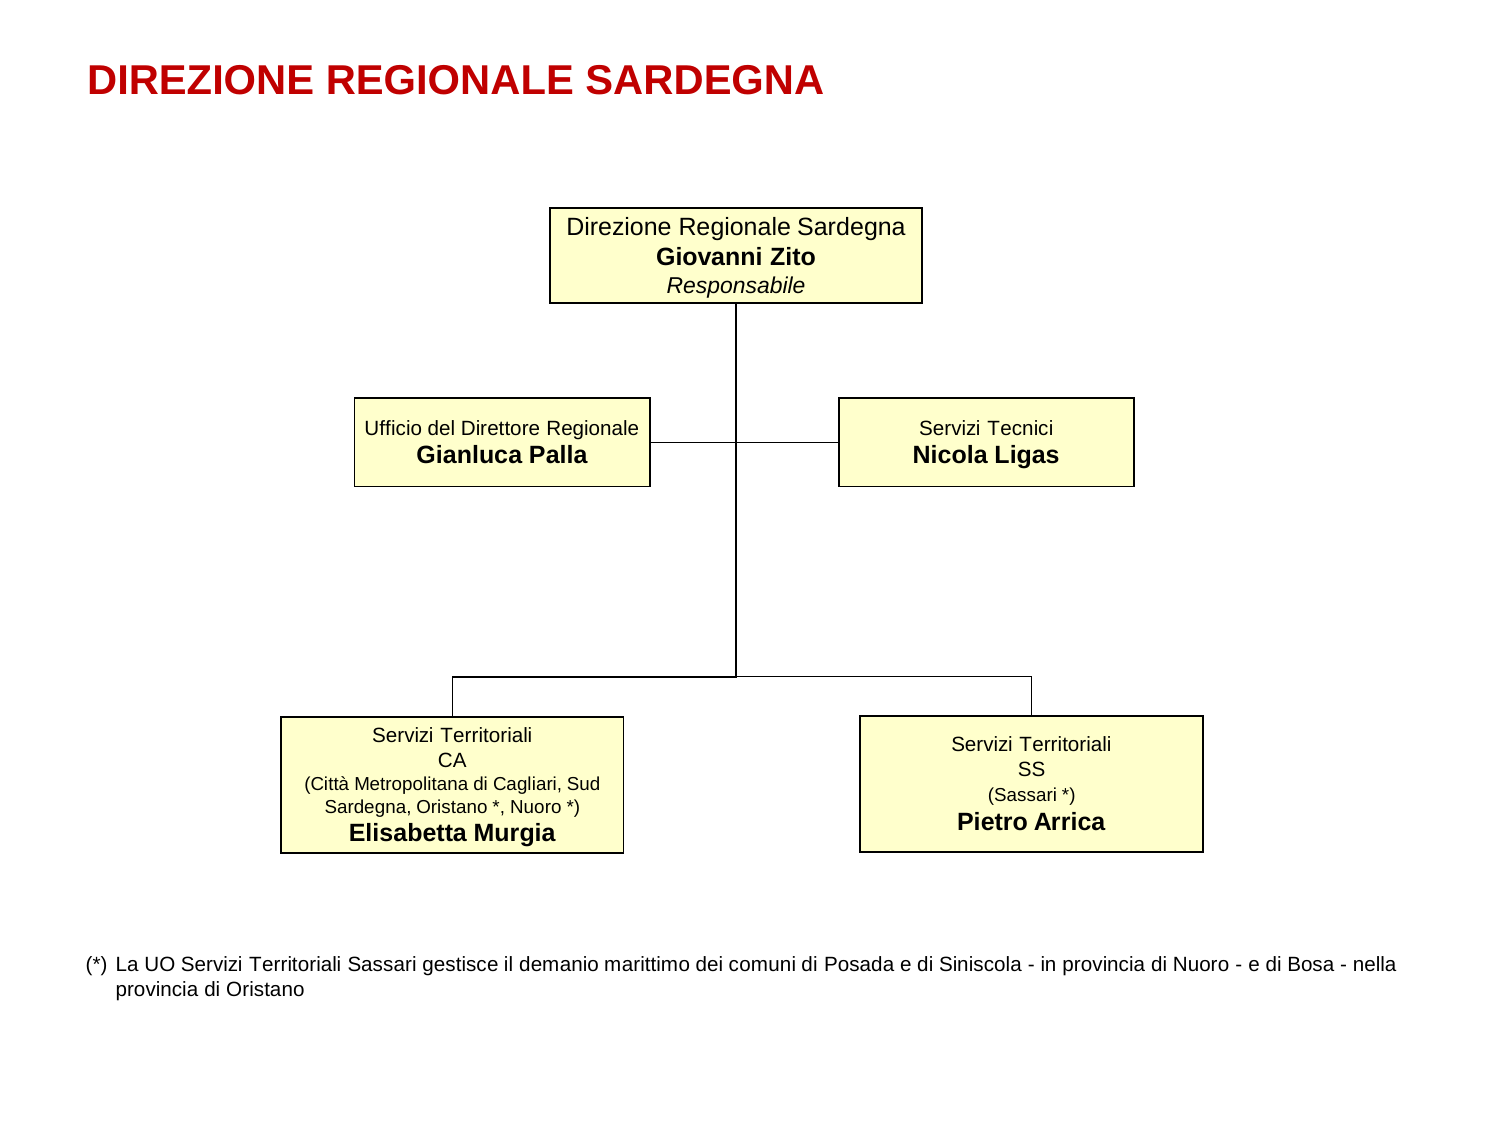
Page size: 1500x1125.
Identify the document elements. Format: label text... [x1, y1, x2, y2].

title DIREZIONE REGIONALE SARDEGNA [72, 45, 1462, 128]
picture [70, 203, 1430, 1014]
